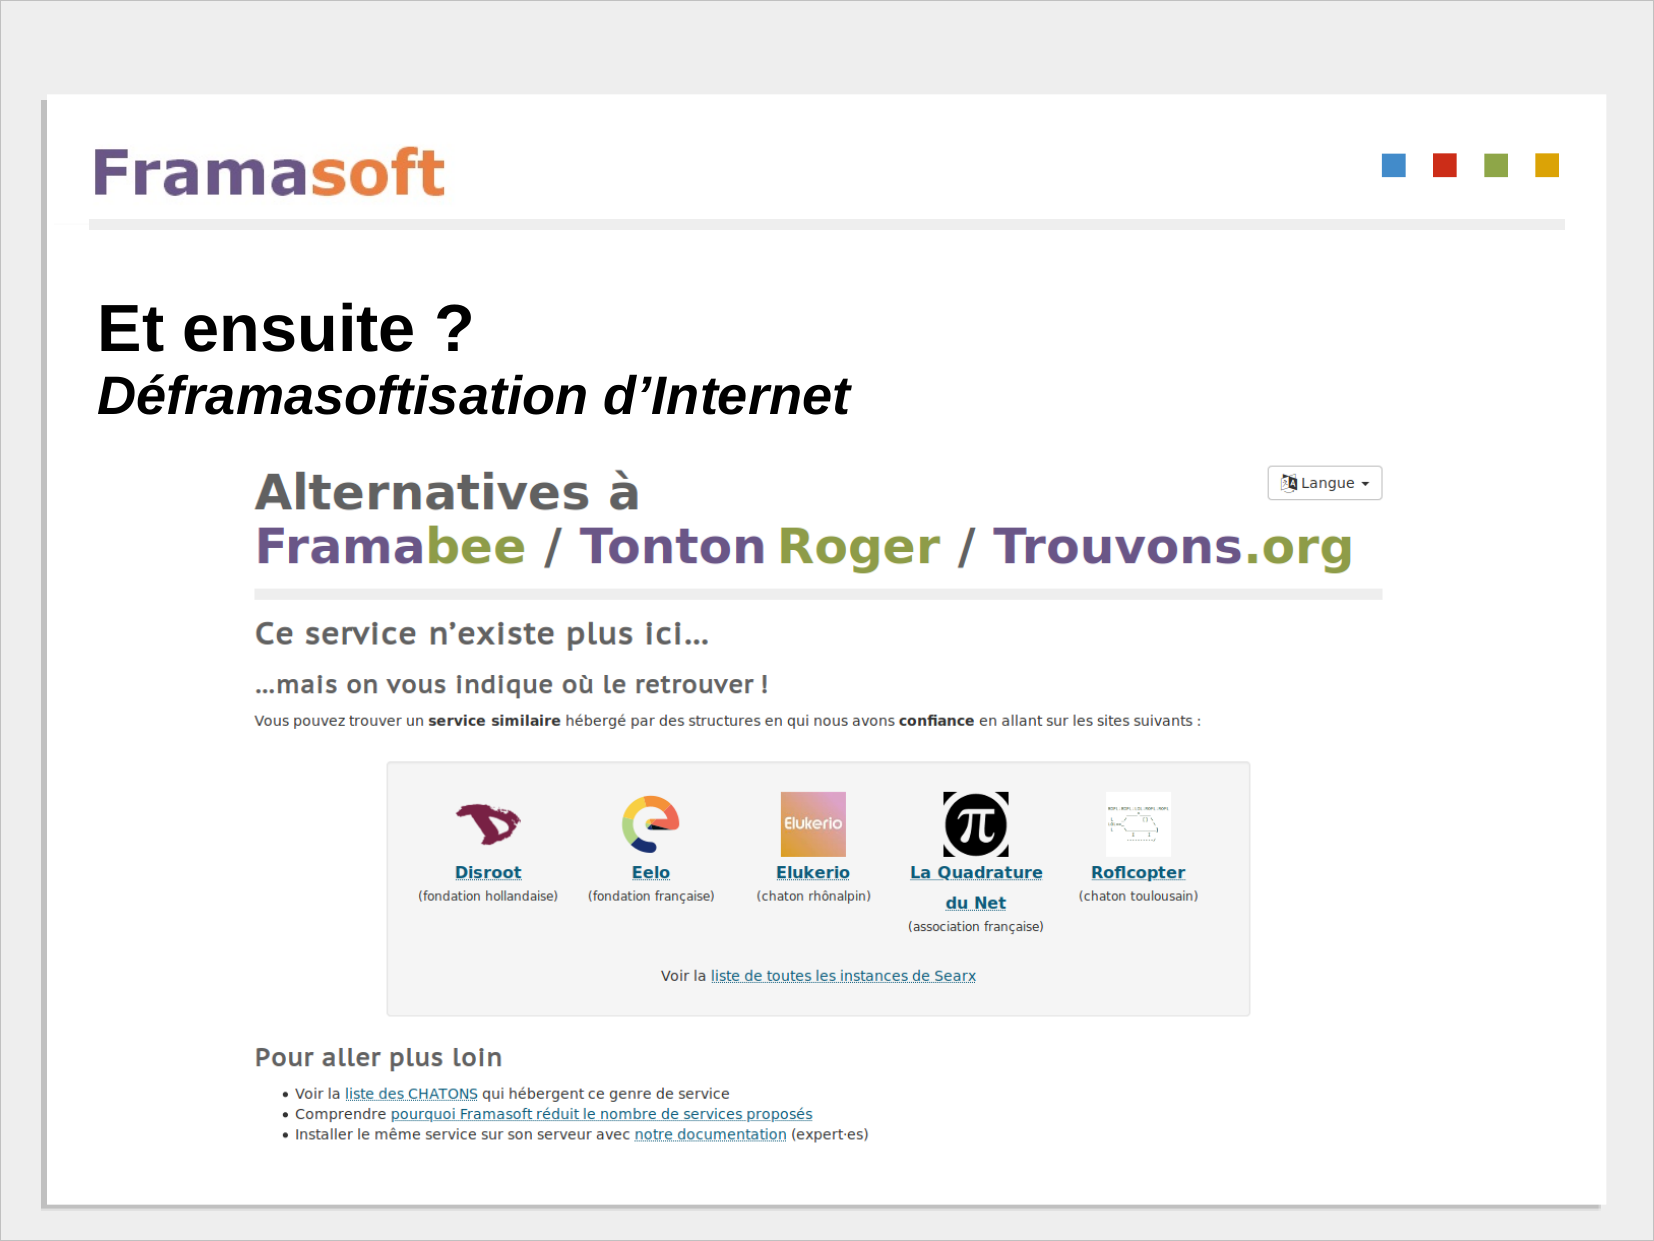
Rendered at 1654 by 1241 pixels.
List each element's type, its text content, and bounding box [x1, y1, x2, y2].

text_box [0, 0, 1654, 1241]
picture [54, 104, 508, 225]
text_box Et ensuite ? Déframasoftisation d’Internet [82, 283, 1560, 434]
picture [224, 425, 1413, 1175]
